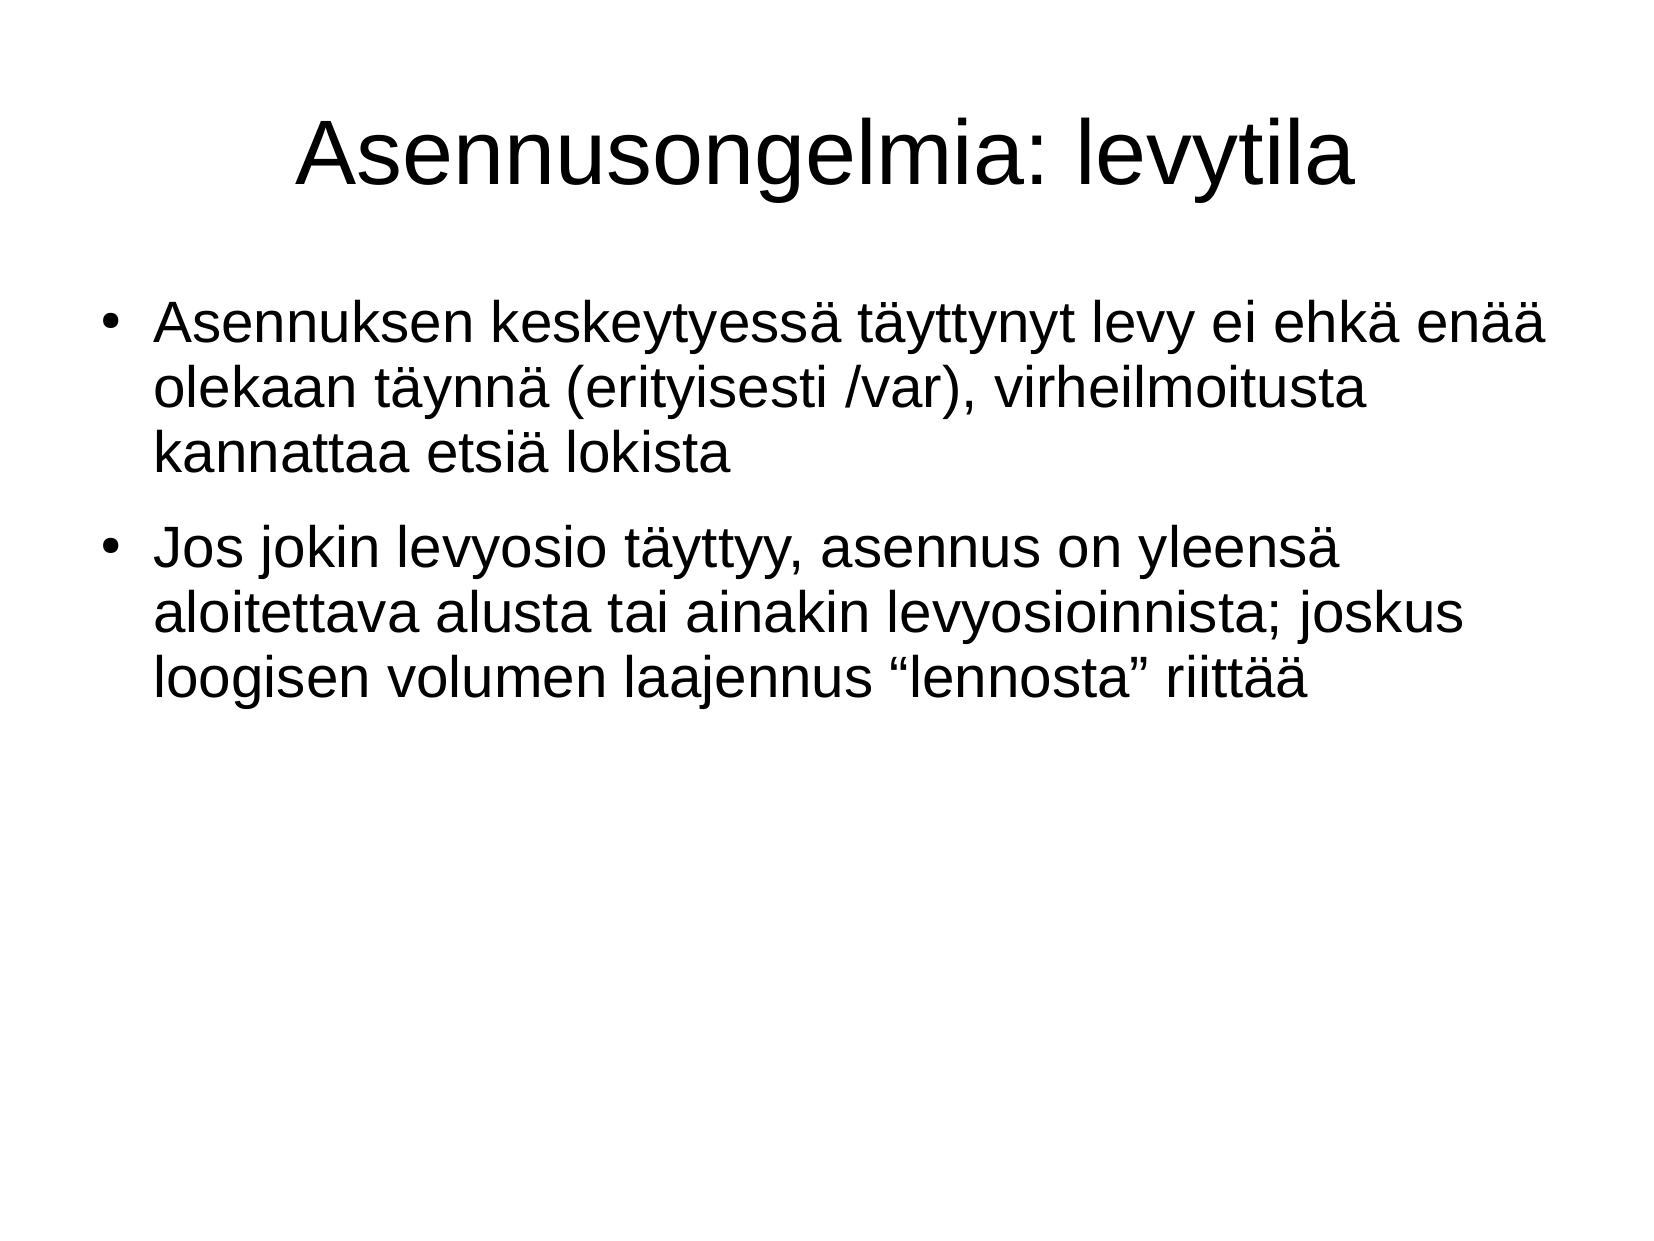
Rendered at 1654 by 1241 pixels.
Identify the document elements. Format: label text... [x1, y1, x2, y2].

title Asennusongelmia: levytila [82, 49, 1571, 257]
list Asennuksen keskeytyessä täyttynyt levy ei ehkä enää olekaan täynnä (erityisesti /var), virheilmoitusta kannattaa etsiä lokista Jos jokin levyosio täyttyy, asennus on yleensä aloitettava alusta tai ainakin levyosioinnista; joskus loogisen volumen laajennus “lennosta” riittää [82, 290, 1571, 1010]
